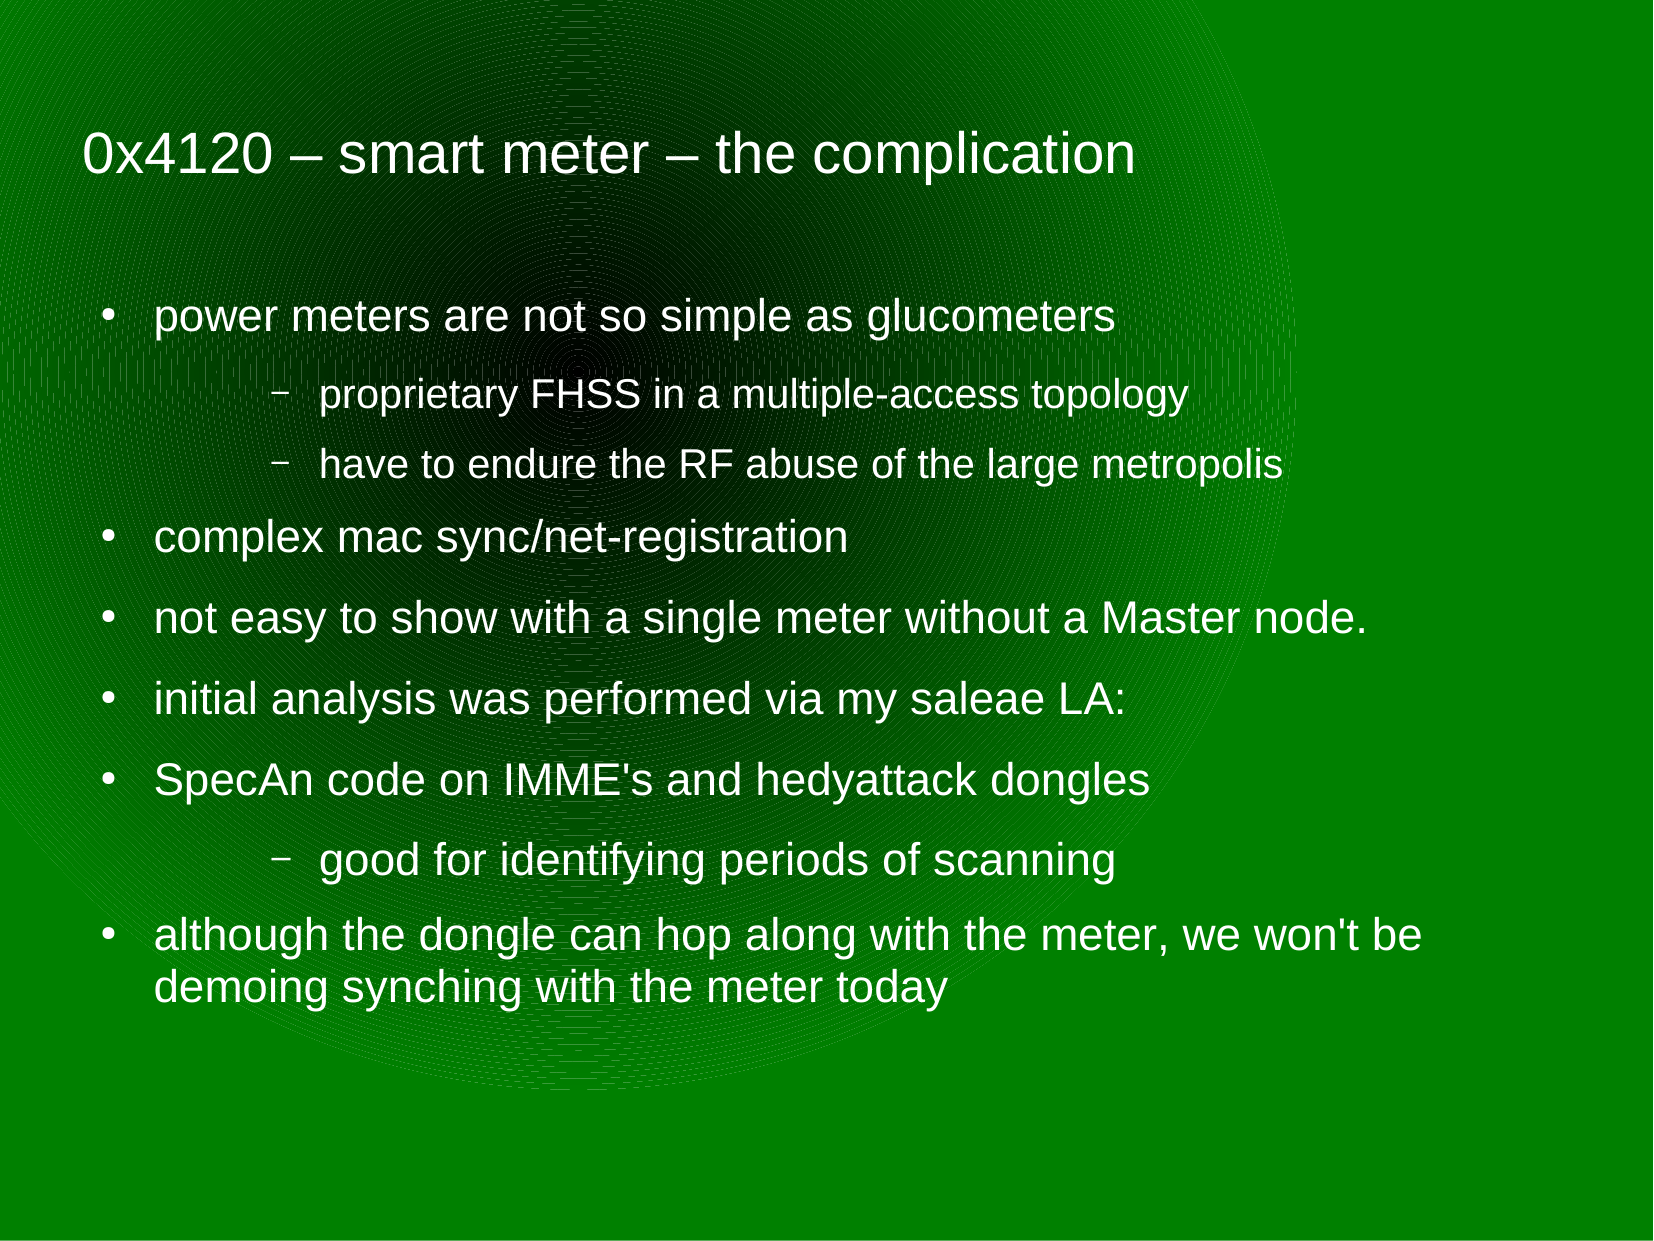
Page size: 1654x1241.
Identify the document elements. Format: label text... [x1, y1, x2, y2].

list power meters are not so simple as glucometers proprietary FHSS in a multiple-access topology have to endure the RF abuse of the large metropolis complex mac sync/net-registration not easy to show with a single meter without a Master node. initial analysis was performed via my saleae LA: SpecAn code on IMME's and hedyattack dongles good for identifying periods of scanning although the dongle can hop along with the meter, we won't be demoing synching with the meter today [82, 290, 1571, 1109]
title 0x4120 – smart meter – the complication [82, 49, 1571, 257]
